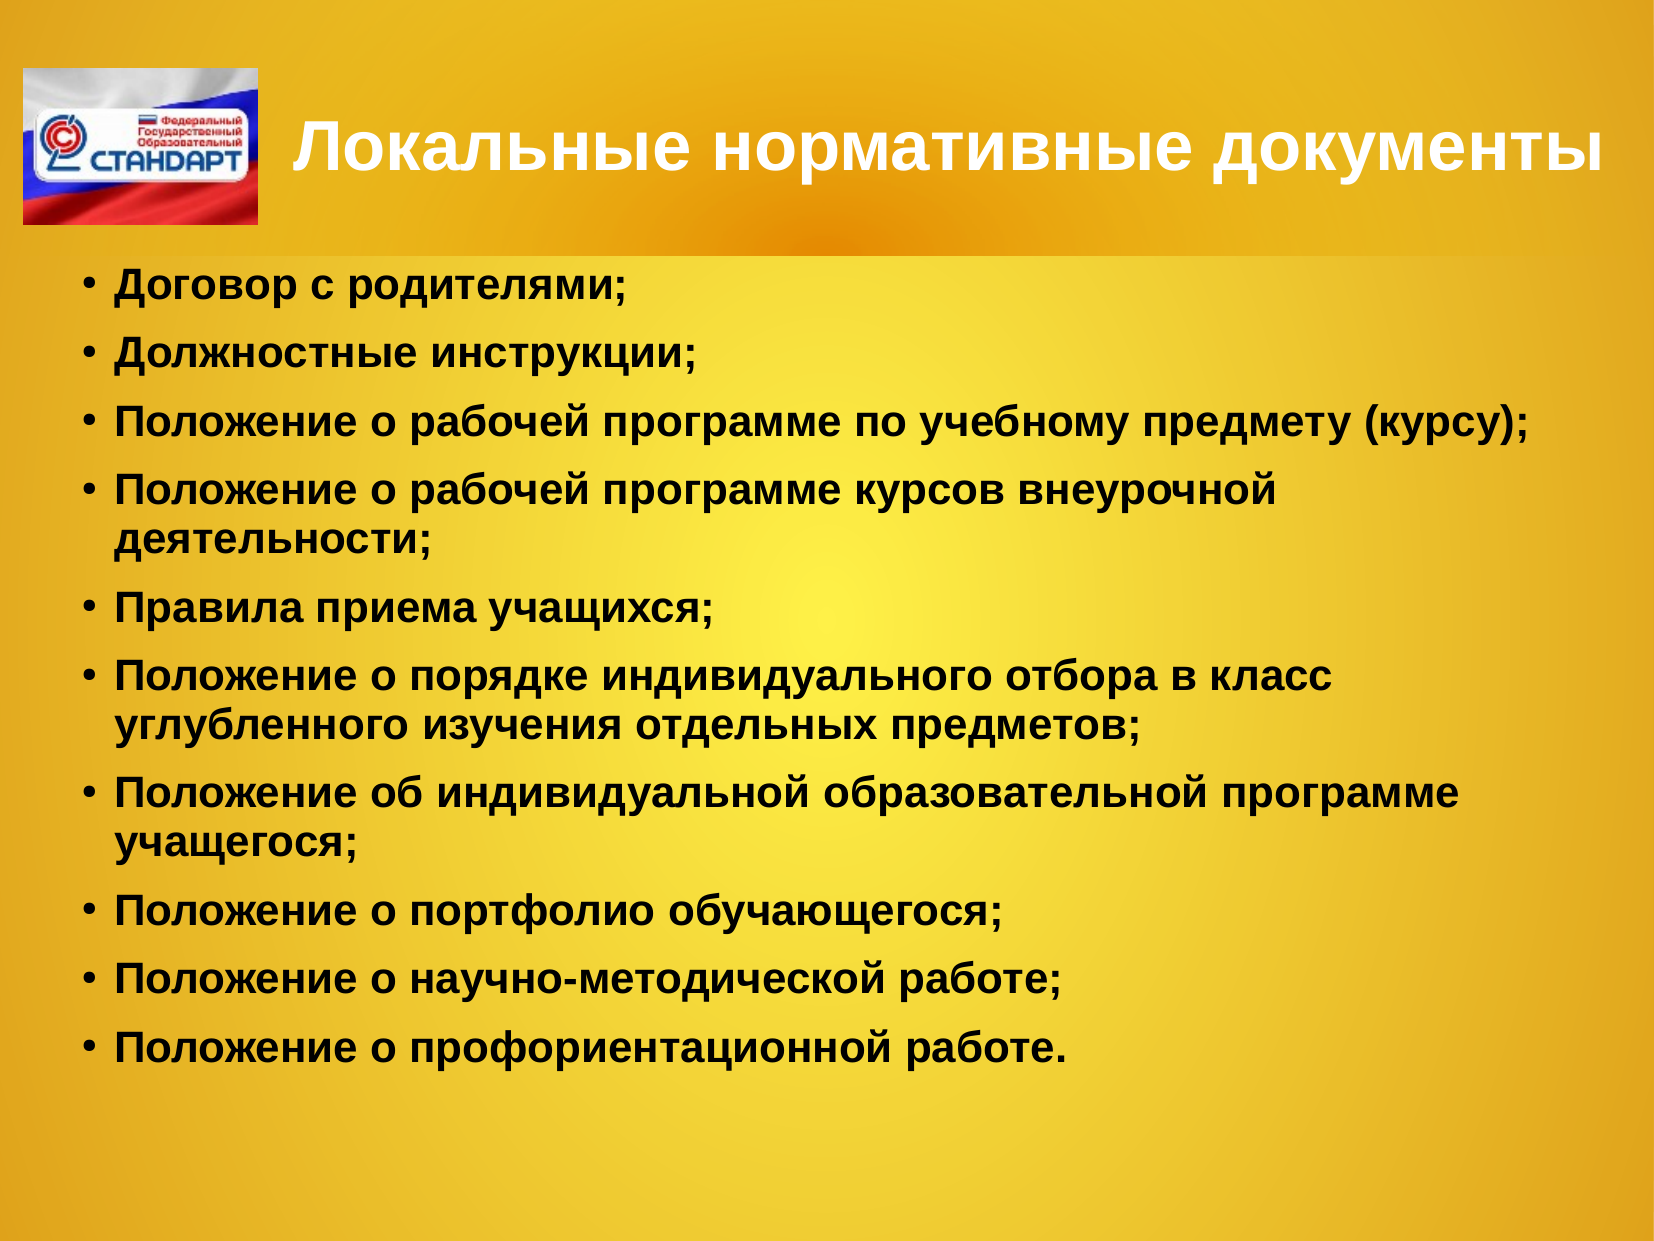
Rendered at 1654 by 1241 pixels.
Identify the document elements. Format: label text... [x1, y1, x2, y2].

picture [23, 68, 258, 225]
list Договор с родителями; Должностные инструкции; Положение о рабочей программе по учебному предмету (курсу); Положение о рабочей программе курсов внеурочной деятельности; Правила приема учащихся; Положение о порядке индивидуального отбора в класс углубленного изучения отдельных предметов; Положение об индивидуальной образовательной программе учащегося; Положение о портфолио обучающегося; Положение о научно-методической работе; Положение о профориентационной работе. [70, 259, 1560, 1075]
title Локальные нормативные документы [118, 43, 1607, 249]
